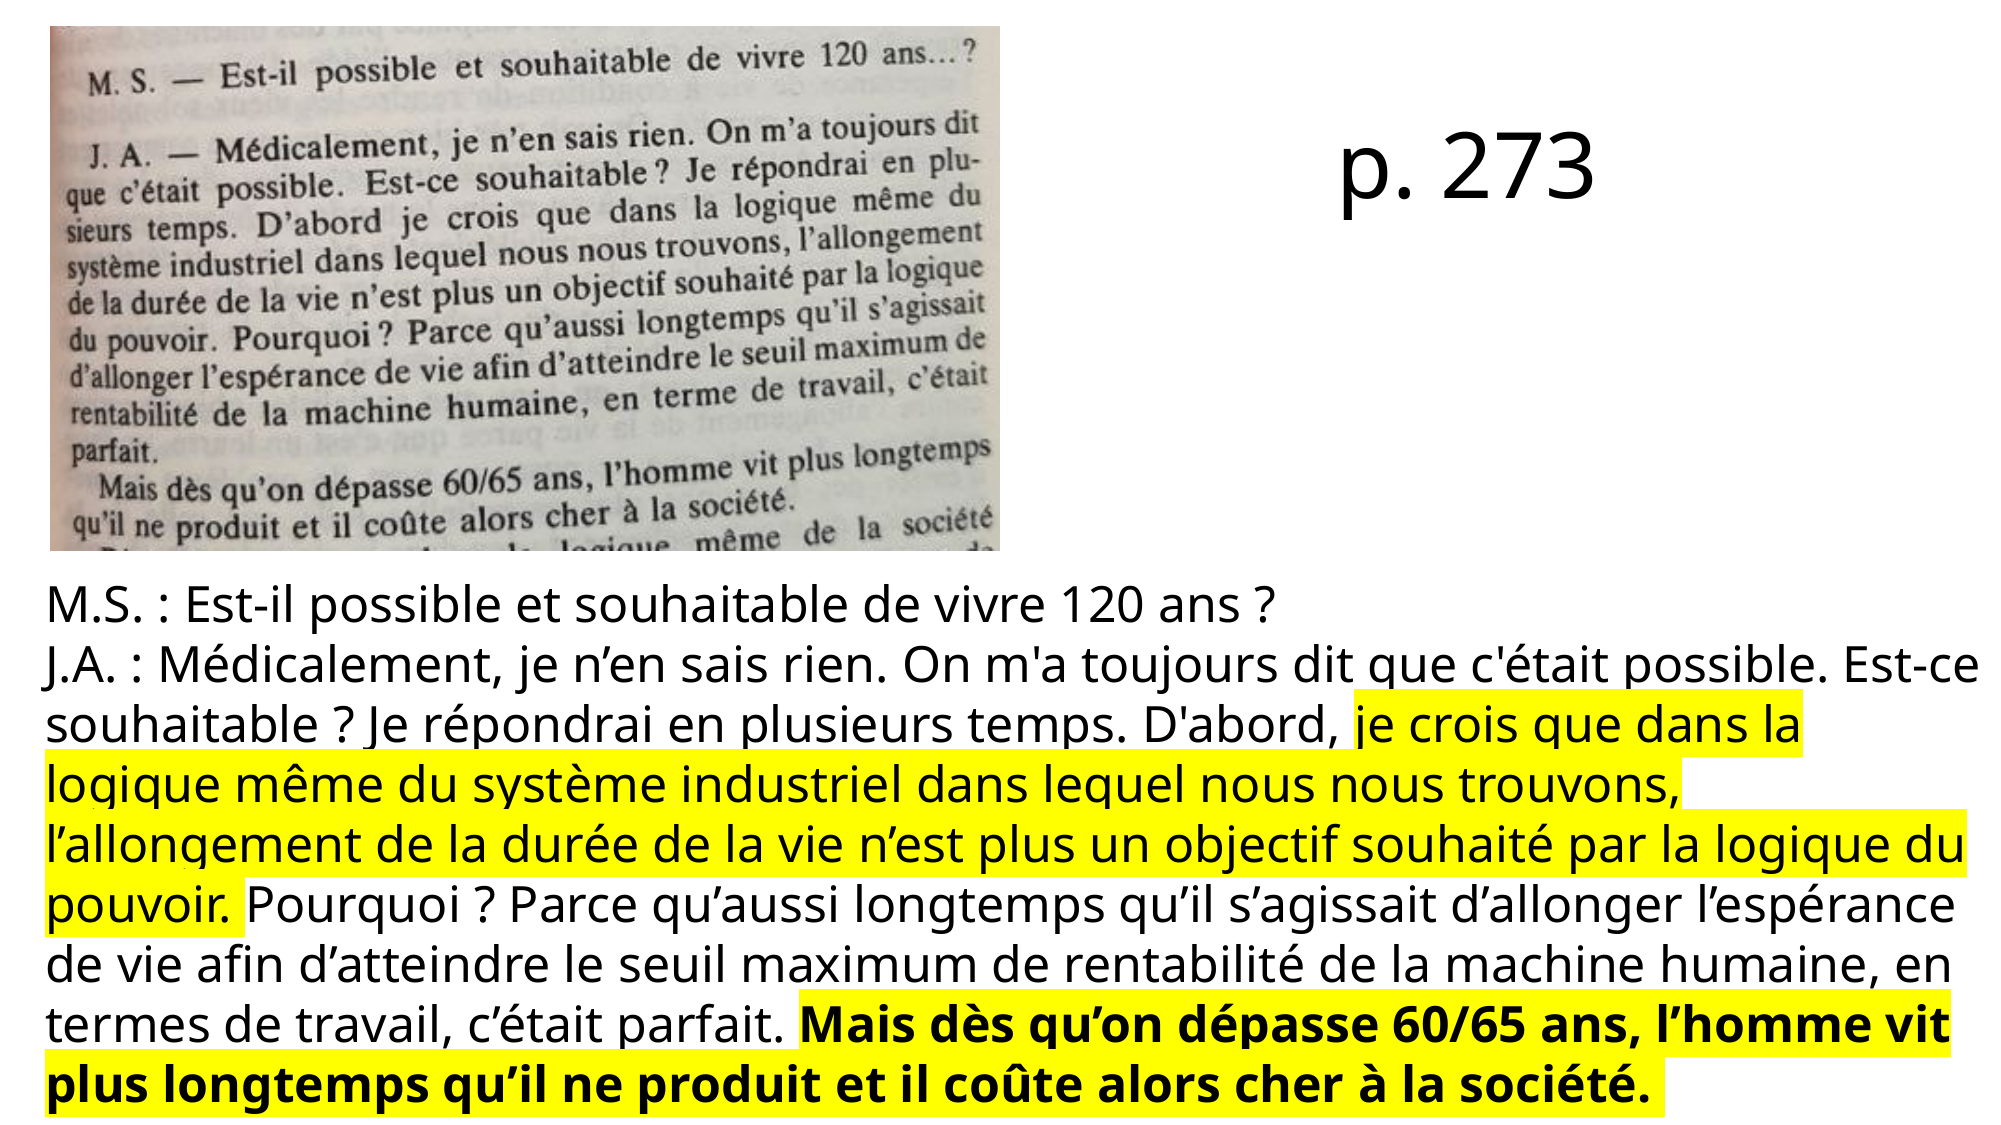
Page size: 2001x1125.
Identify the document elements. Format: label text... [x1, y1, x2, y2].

title p. 273 [1072, 59, 1863, 278]
picture [50, 26, 1000, 551]
text_box M.S. : Est-il possible et souhaitable de vivre 120 ans ? J.A. : Médicalement, je n’en sais rien. On m'a toujours dit que c'était possible. Est-ce souhaitable ? Je répondrai en plusieurs temps. D'abord, je crois que dans la logique même du système industriel dans lequel nous nous trouvons, l’allongement de la durée de la vie n’est plus un objectif souhaité par la logique du pouvoir. Pourquoi ? Parce qu’aussi longtemps qu’il s’agissait d’allonger l’espérance de vie afin d’atteindre le seuil maximum de rentabilité de la machine humaine, en termes de travail, c’était parfait. Mais dès qu’on dépasse 60/65 ans, l’homme vit plus longtemps qu’il ne produit et il coûte alors cher à la société. [30, 565, 2000, 1120]
